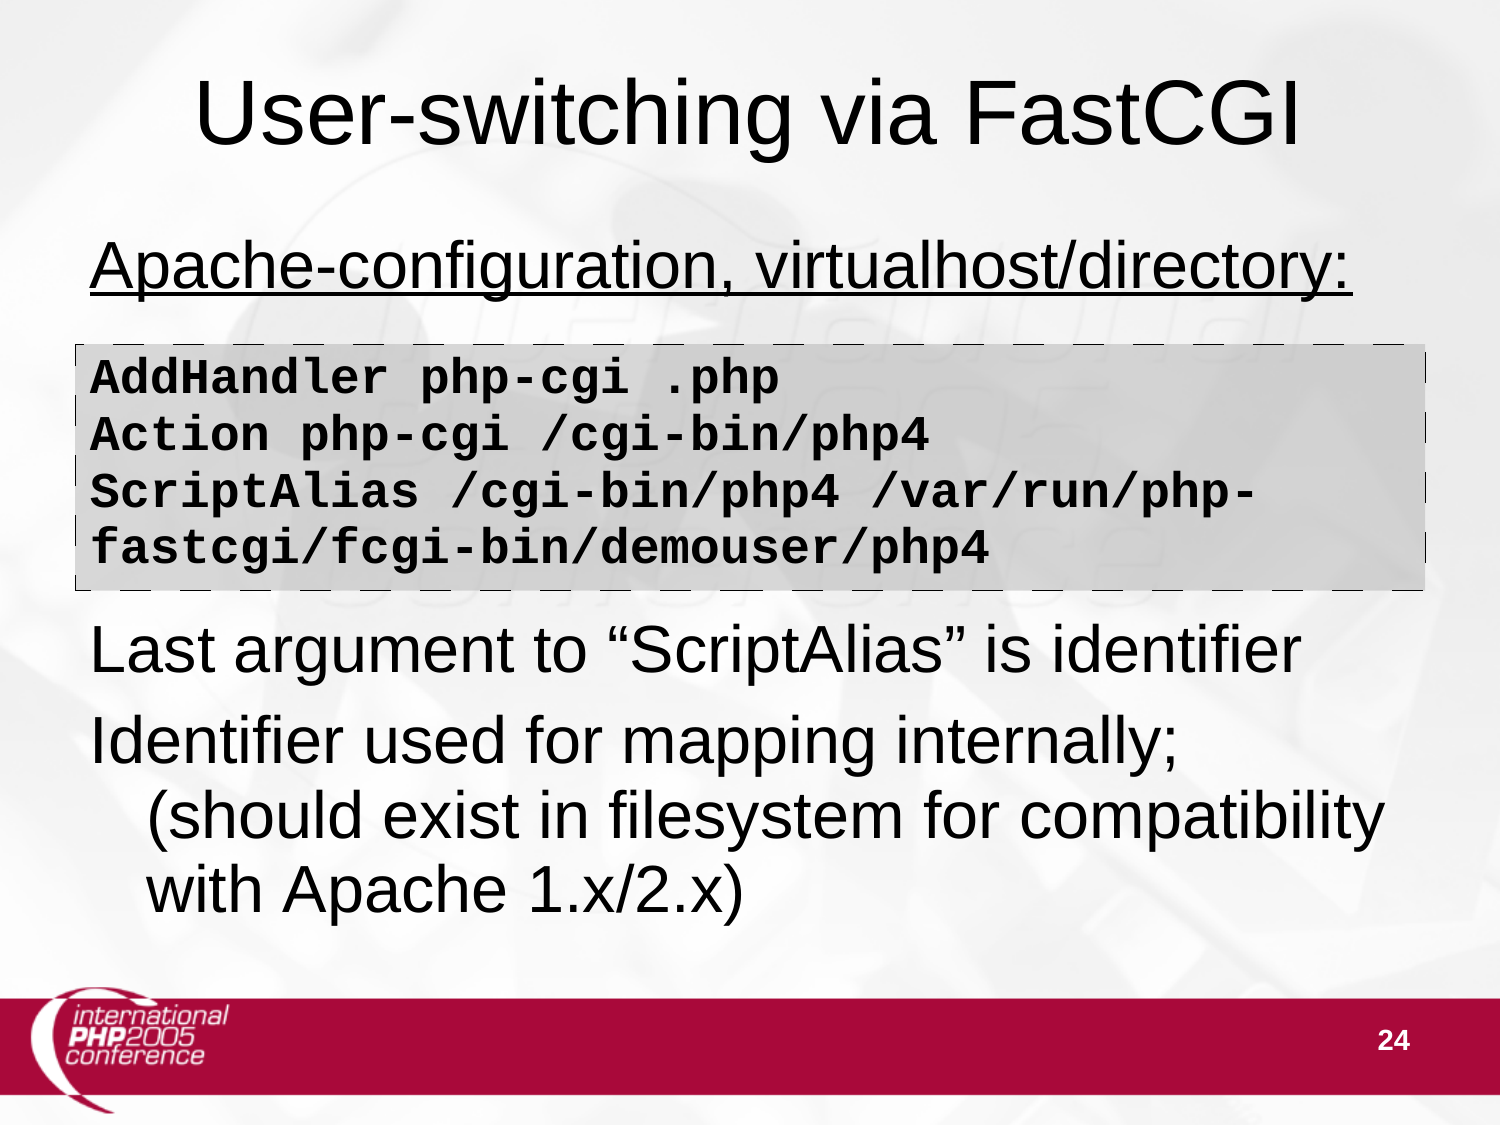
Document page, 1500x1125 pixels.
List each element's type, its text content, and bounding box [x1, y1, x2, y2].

title User-switching via FastCGI [75, 18, 1426, 207]
list AddHandler php-cgi .php Action php-cgi /cgi-bin/php4 ScriptAlias /cgi-bin/php4 /var/run/php-fastcgi/fcgi-bin/demouser/php4 [75, 344, 1426, 591]
picture [0, 0, 1500, 1125]
list Apache-configuration, virtualhost/directory: Last argument to “ScriptAlias” is identifier Identifier used for mapping internally; (should exist in filesystem for compatibility with Apache 1.x/2.x) [75, 220, 1426, 344]
list Apache-configuration, virtualhost/directory: Last argument to “ScriptAlias” is identifier Identifier used for mapping internally; (should exist in filesystem for compatibility with Apache 1.x/2.x) [75, 591, 1426, 977]
